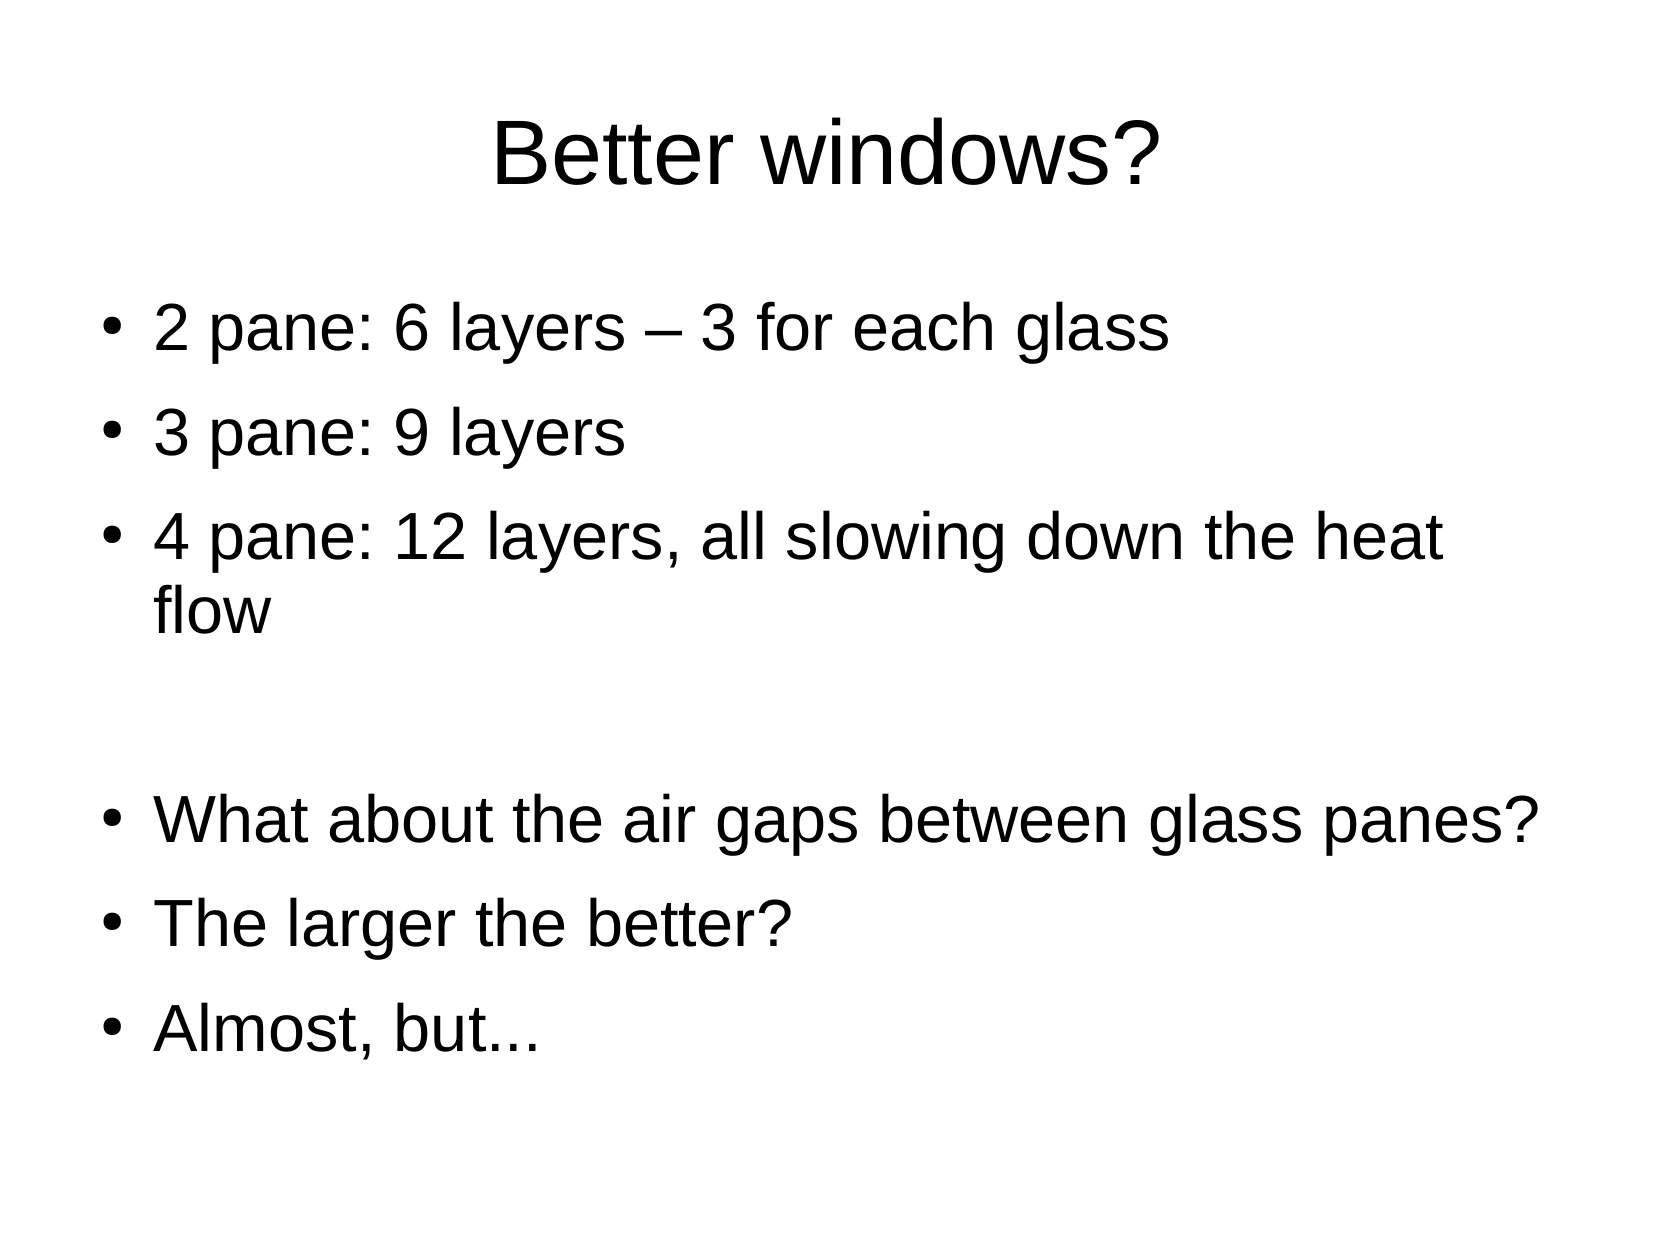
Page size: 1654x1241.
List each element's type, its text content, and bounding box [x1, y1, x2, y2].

list 2 pane: 6 layers – 3 for each glass 3 pane: 9 layers 4 pane: 12 layers, all slowing down the heat flow What about the air gaps between glass panes? The larger the better? Almost, but... [82, 290, 1571, 1109]
title Better windows? [82, 49, 1571, 257]
